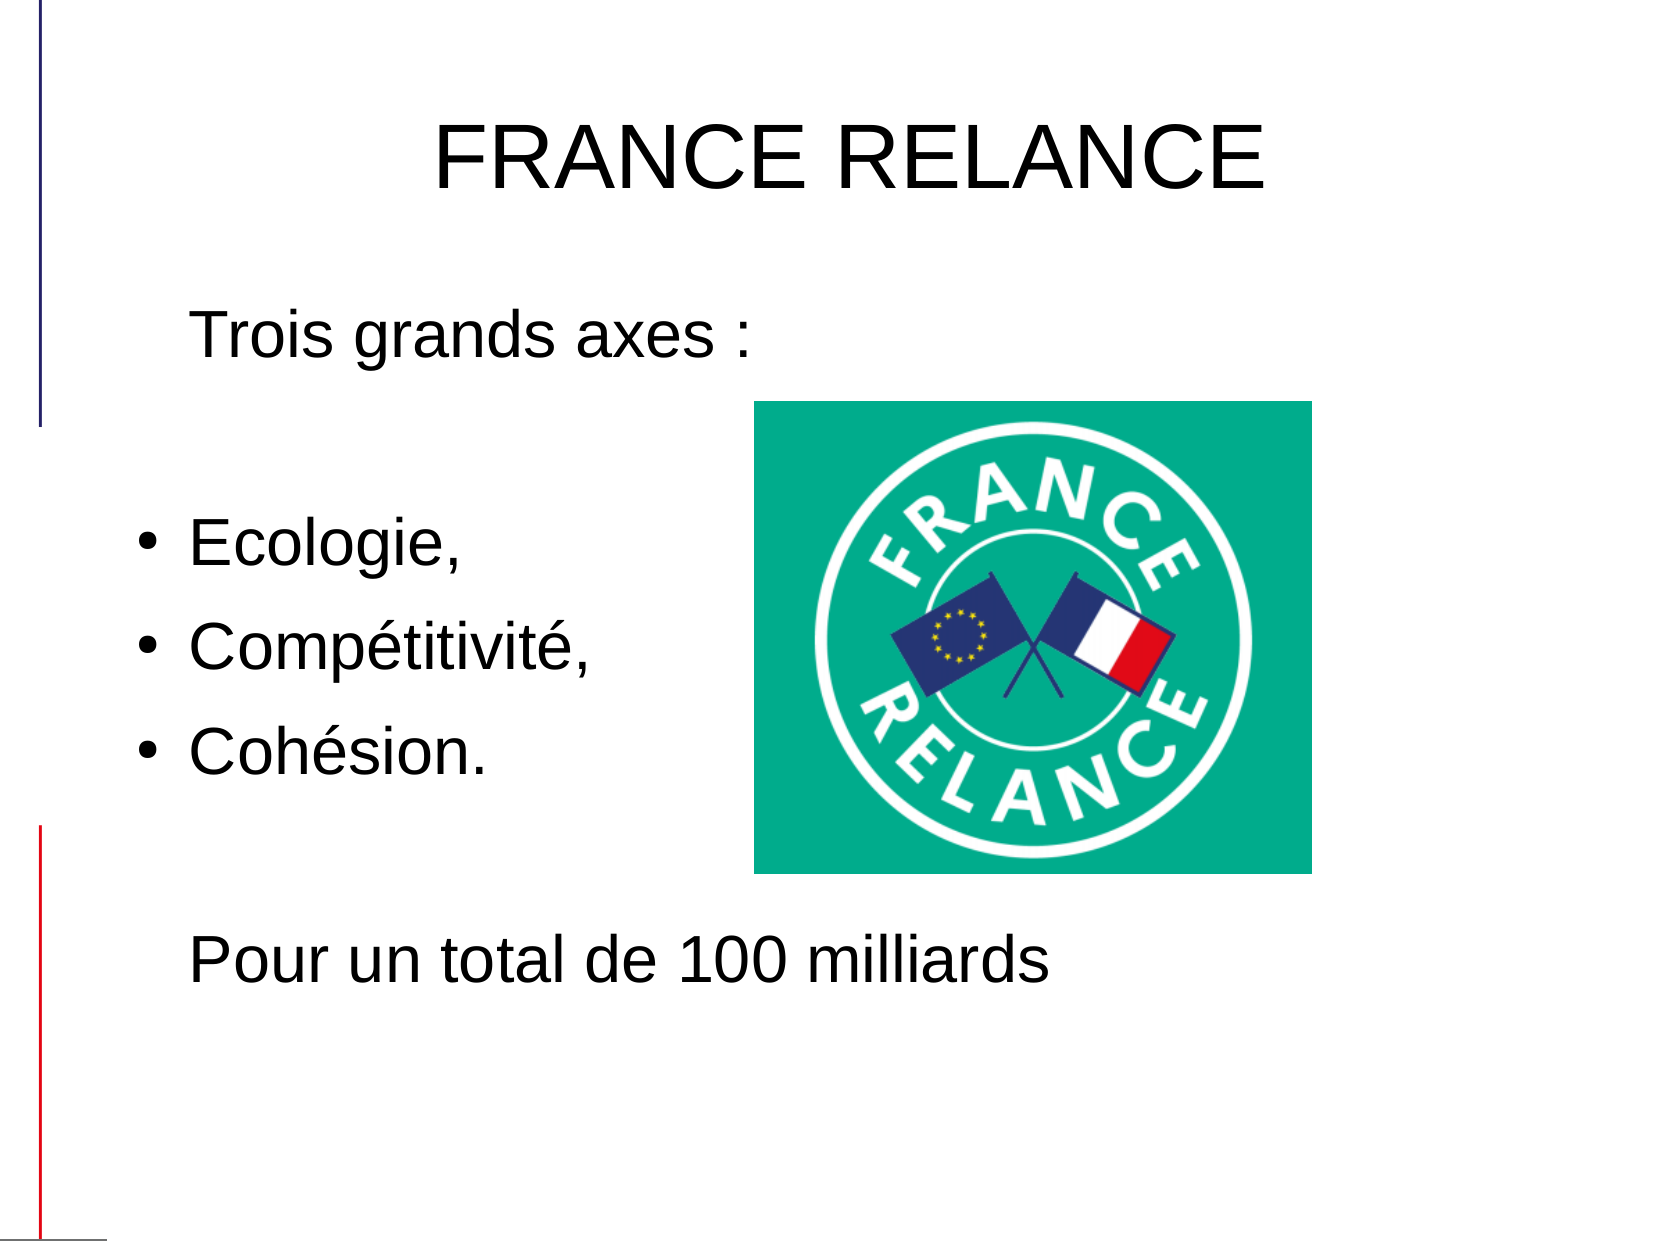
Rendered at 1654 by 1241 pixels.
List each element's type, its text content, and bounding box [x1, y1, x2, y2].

list Trois grands axes : Ecologie, Compétitivité, Cohésion. Pour un total de 100 milliards [118, 296, 1607, 1016]
picture [754, 401, 1312, 875]
picture [0, 0, 107, 1241]
title FRANCE RELANCE [107, 52, 1595, 260]
